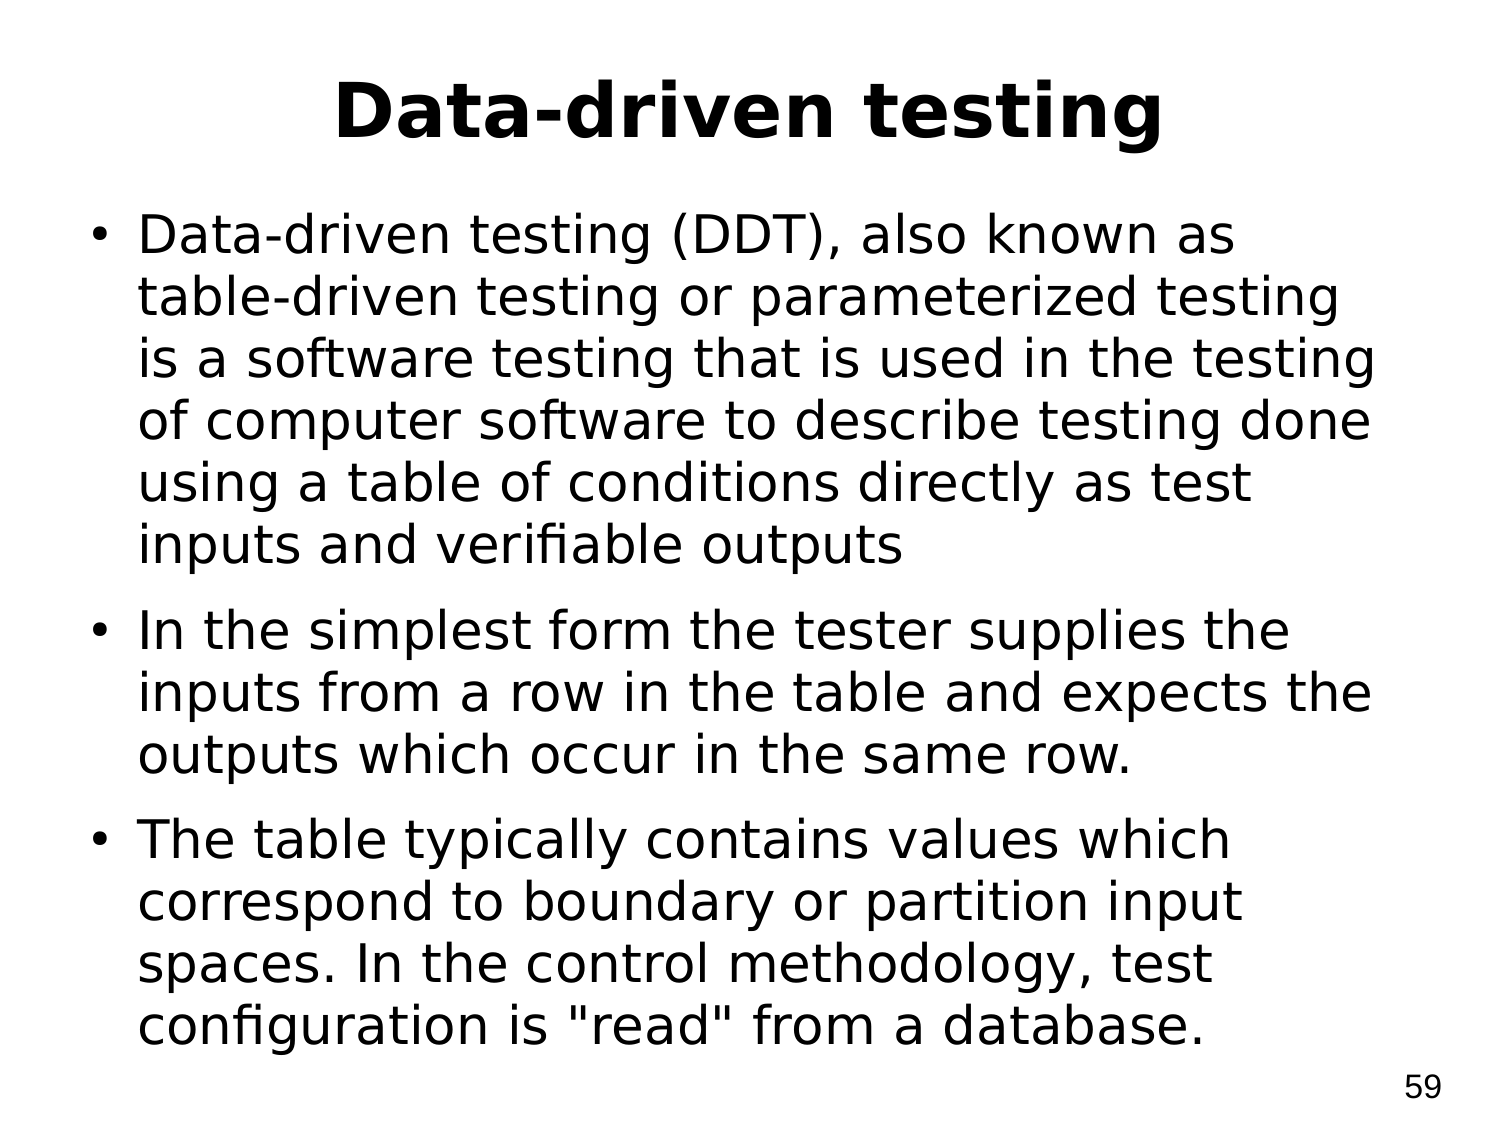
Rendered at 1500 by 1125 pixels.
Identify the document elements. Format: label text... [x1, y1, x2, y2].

list Data-driven testing (DDT), also known as table-driven testing or parameterized testing is a software testing that is used in the testing of computer software to describe testing done using a table of conditions directly as test inputs and verifiable outputs In the simplest form the tester supplies the inputs from a row in the table and expects the outputs which occur in the same row. The table typically contains values which correspond to boundary or partition input spaces. In the control methodology, test configuration is "read" from a database. [75, 204, 1395, 1075]
title Data-driven testing [75, 44, 1425, 177]
